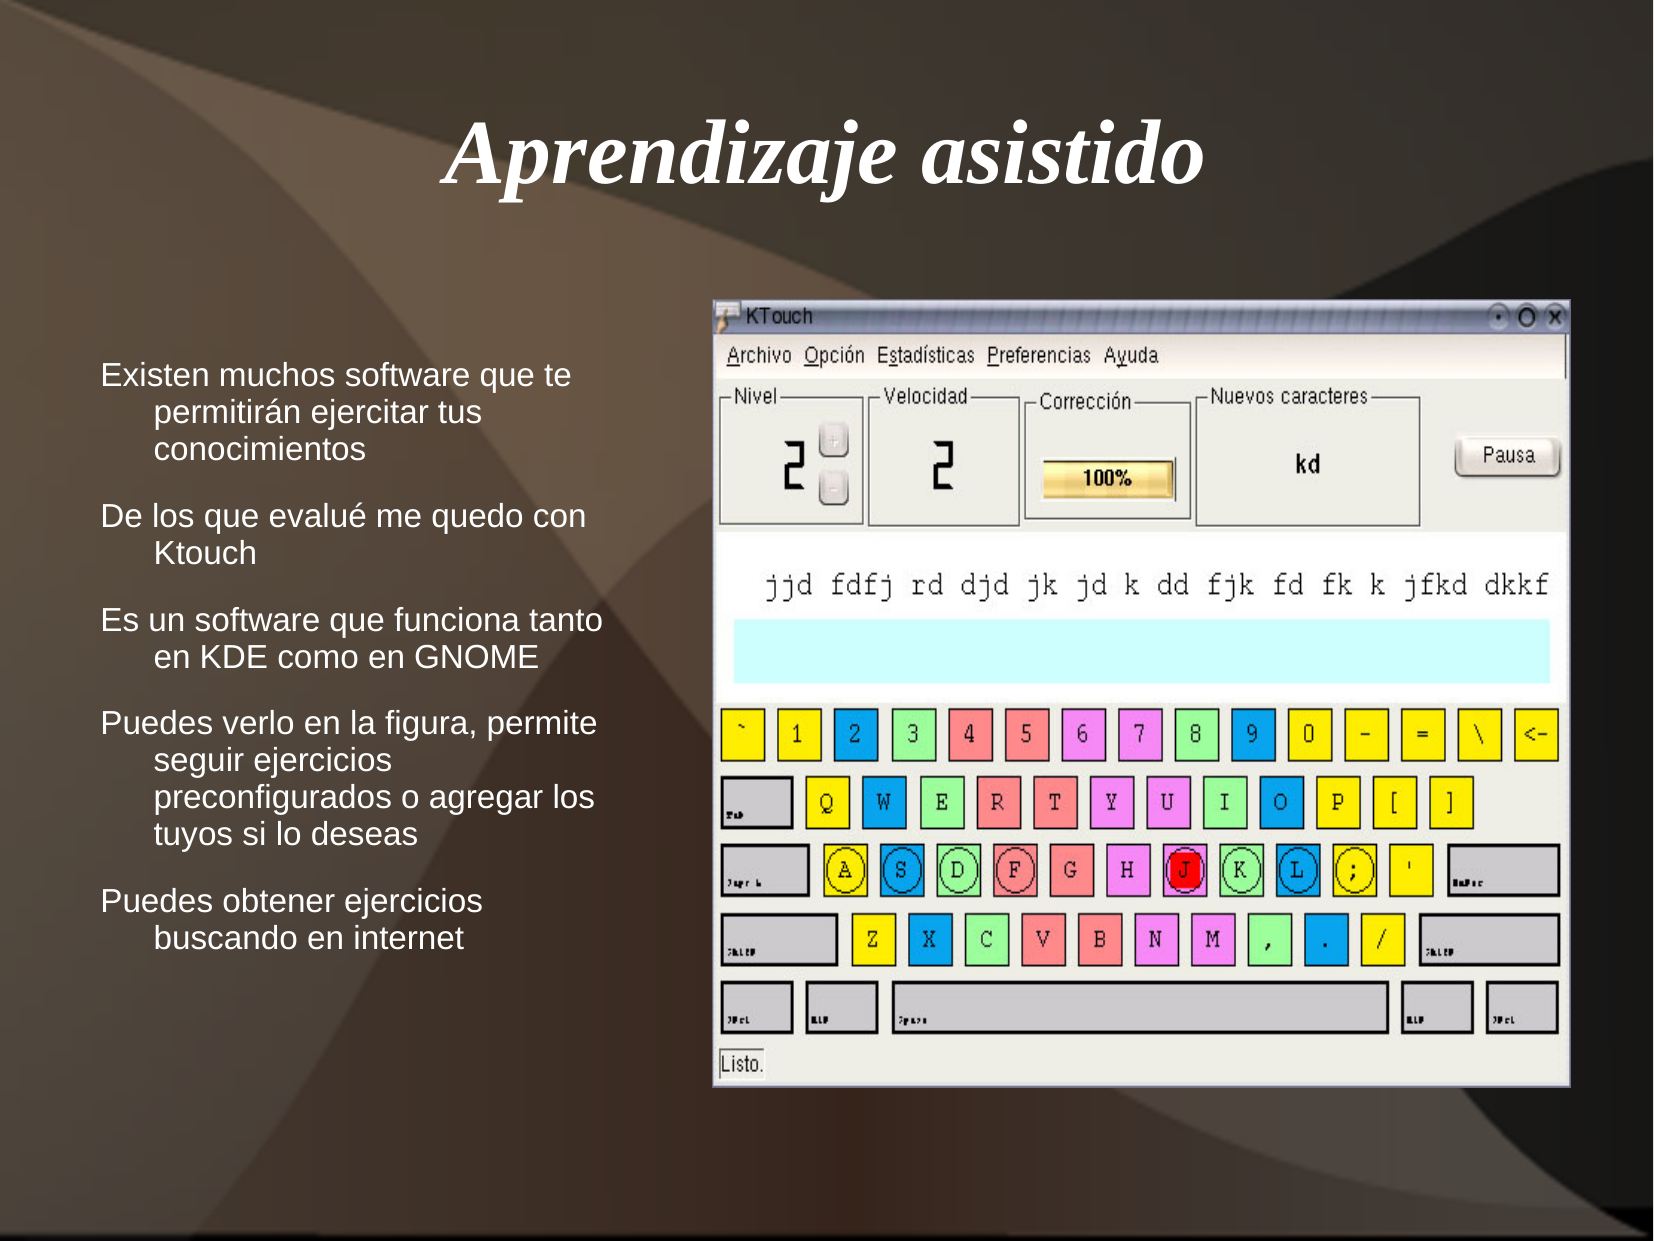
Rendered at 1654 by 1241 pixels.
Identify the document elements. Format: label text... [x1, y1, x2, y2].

list Existen muchos software que te permitirán ejercitar tus conocimientos De los que evalué me quedo con Ktouch Es un software que funciona tanto en KDE como en GNOME Puedes verlo en la figura, permite seguir ejercicios preconfigurados o agregar los tuyos si lo deseas Puedes obtener ejercicios buscando en internet [82, 290, 638, 1126]
picture [0, 0, 1654, 1241]
title Aprendizaje asistido [82, 49, 1571, 257]
